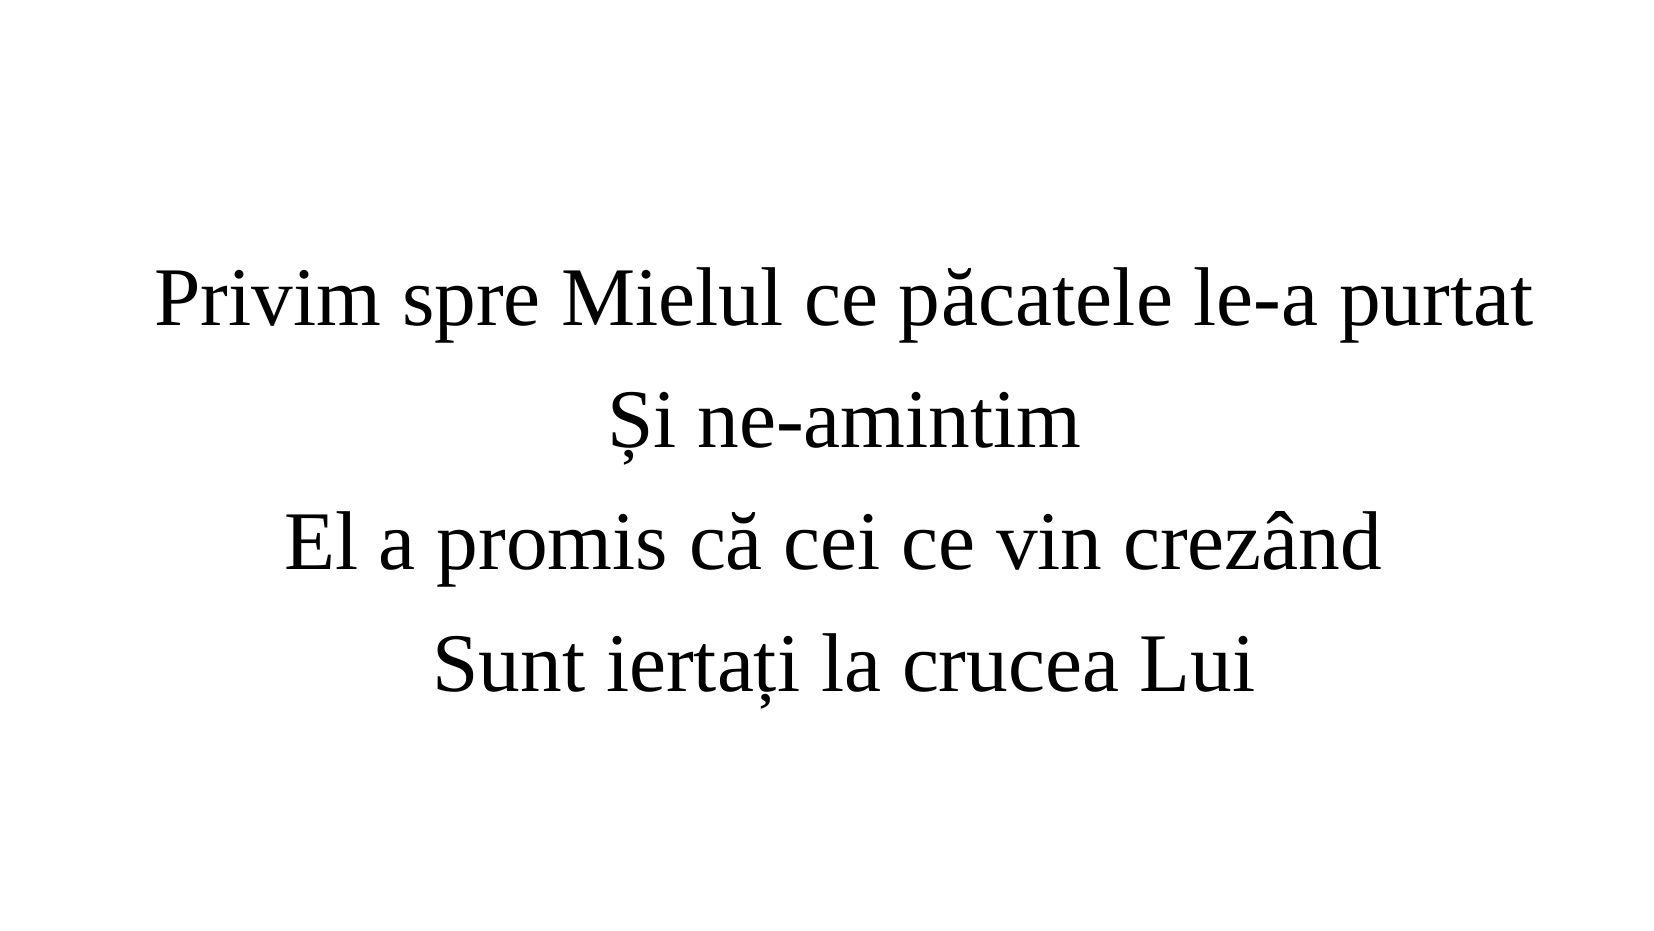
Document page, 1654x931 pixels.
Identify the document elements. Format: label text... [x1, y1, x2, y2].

subtitle Privim spre Mielul ce păcatele le-a purtat Și ne-amintim El a promis că cei ce vin crezând Sunt iertați la crucea Lui [153, 238, 1536, 713]
